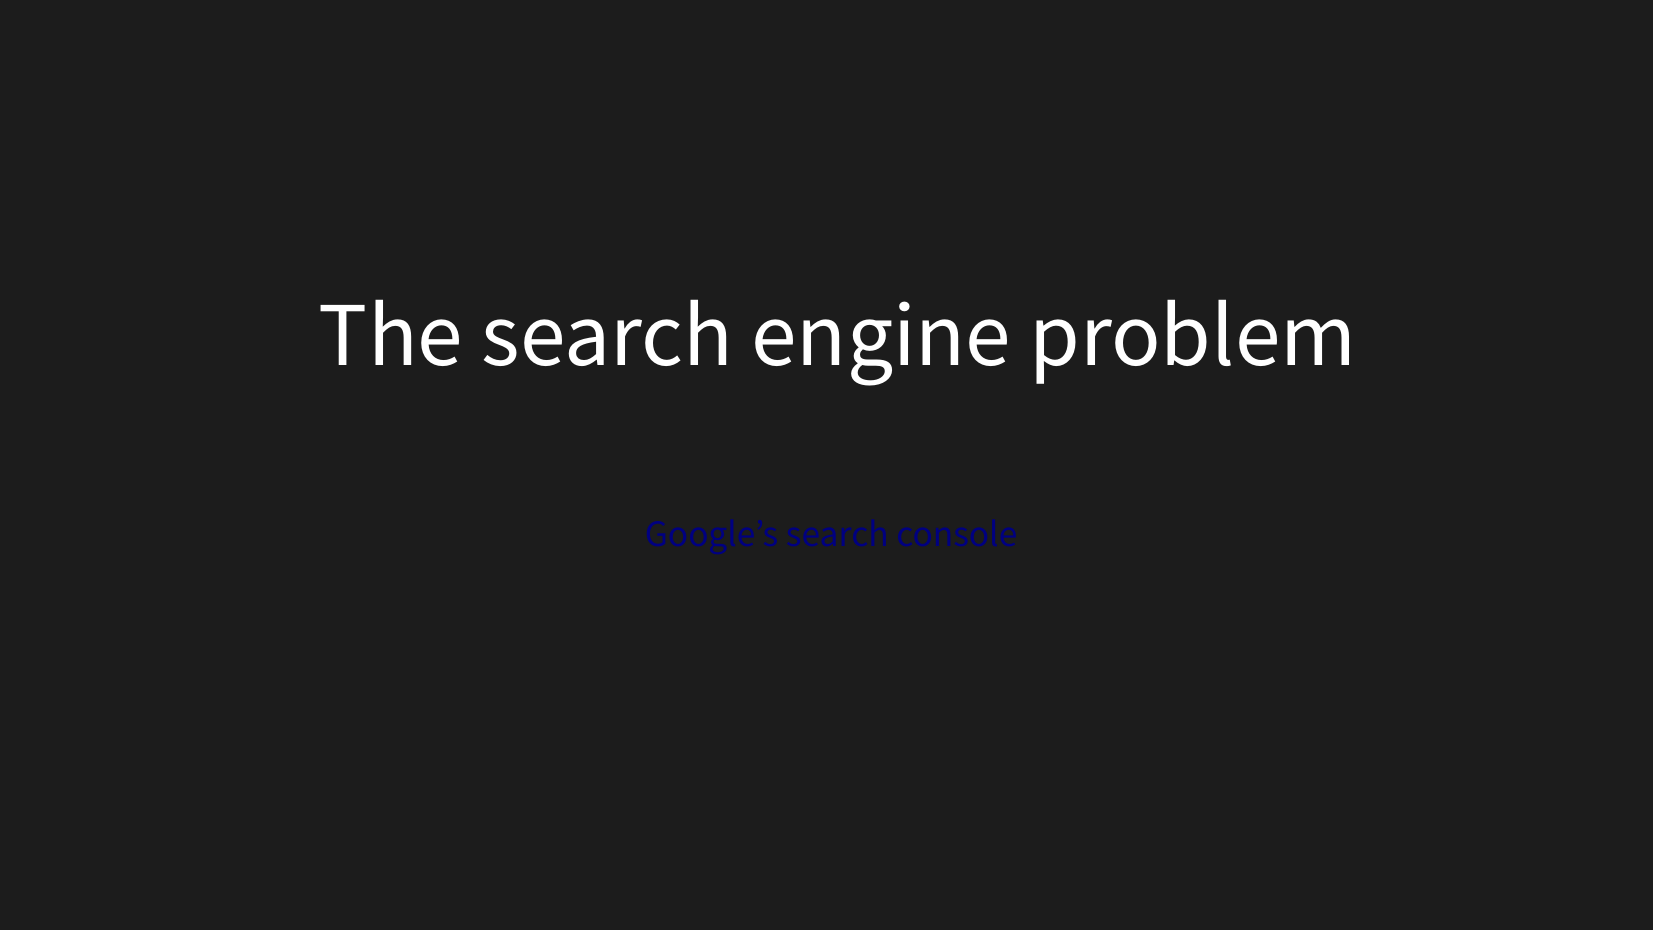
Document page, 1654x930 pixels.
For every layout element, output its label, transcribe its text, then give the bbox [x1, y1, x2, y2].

text_box Google’s search console [630, 494, 1051, 565]
title The search engine problem [11, 160, 1653, 507]
